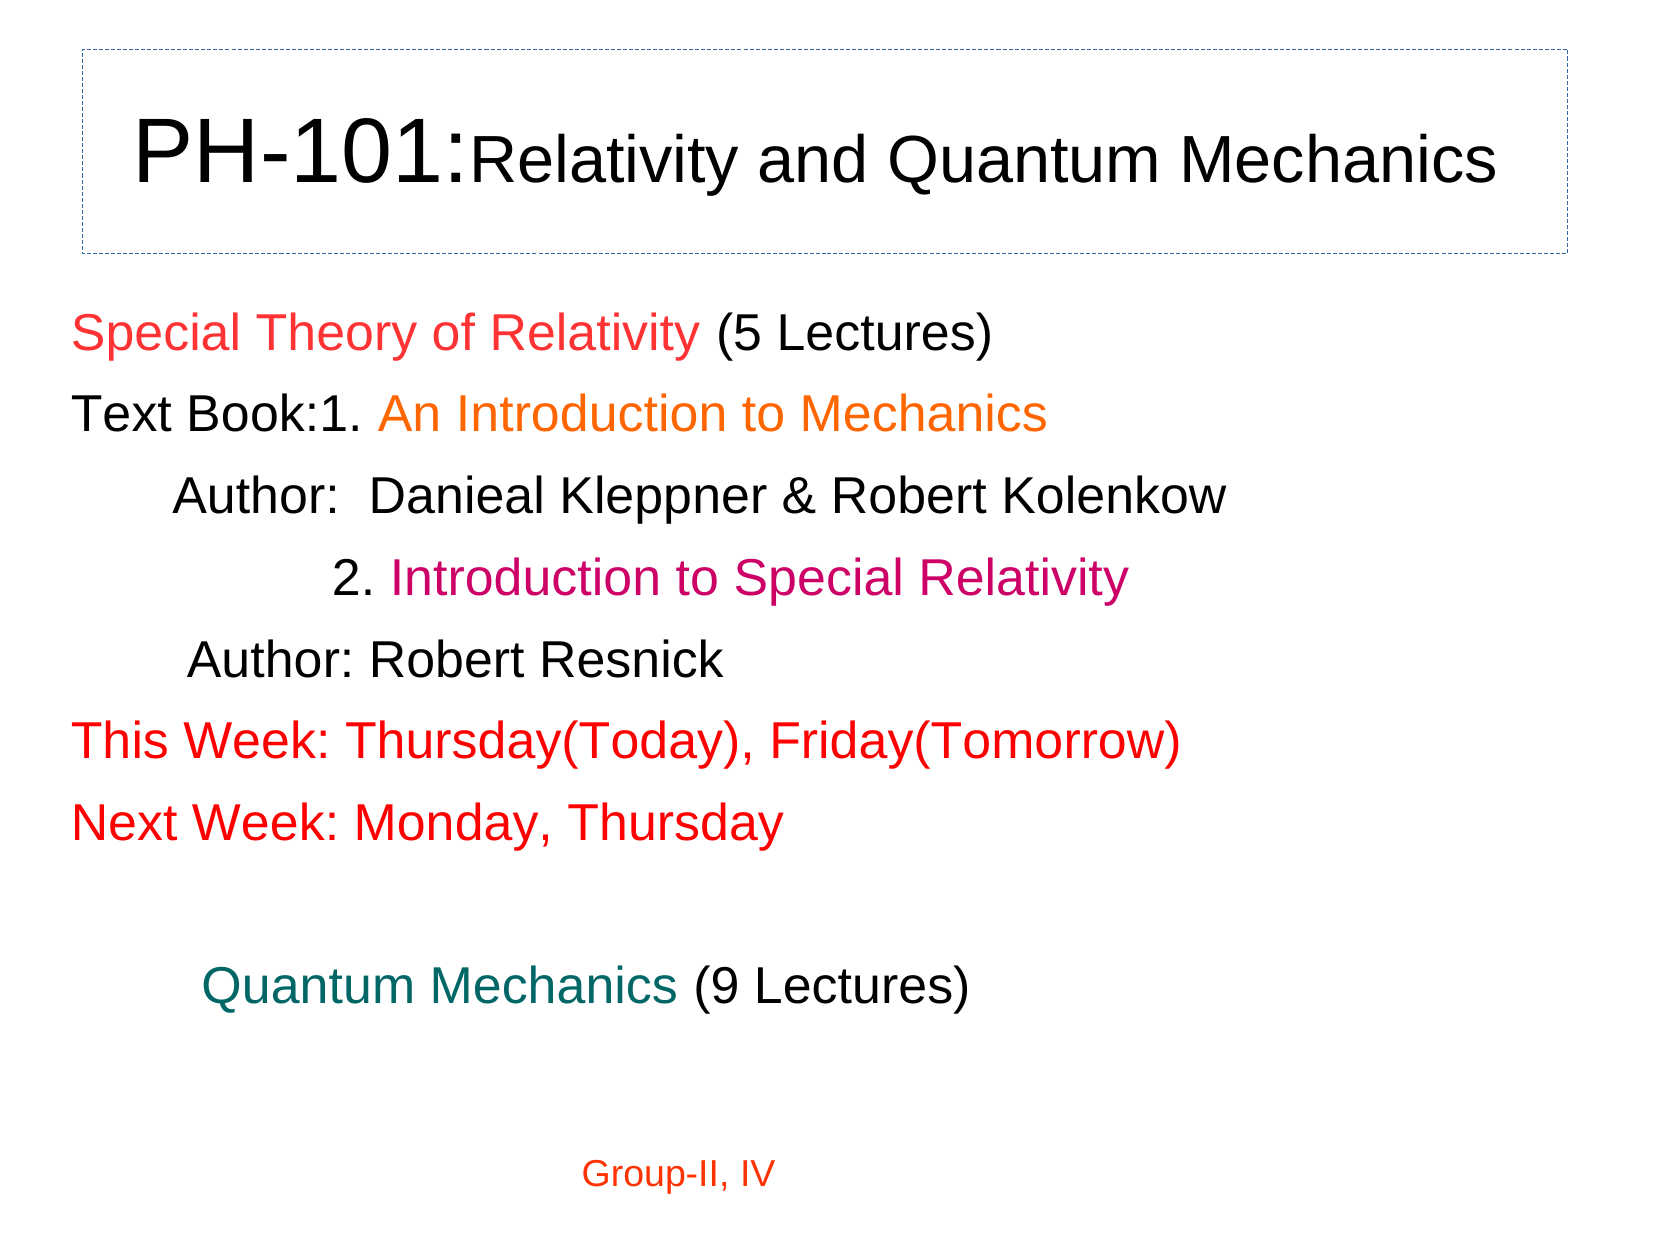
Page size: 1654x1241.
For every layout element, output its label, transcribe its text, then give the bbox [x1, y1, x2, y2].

list Special Theory of Relativity (5 Lectures) Text Book:1. An Introduction to Mechanics Author: Danieal Kleppner & Robert Kolenkow 2. Introduction to Special Relativity Author: Robert Resnick This Week: Thursday(Today), Friday(Tomorrow) Next Week: Monday, Thursday Quantum Mechanics (9 Lectures) [70, 299, 1557, 1016]
text_box Group-II, IV [566, 1145, 791, 1206]
title PH-101:Relativity and Quantum Mechanics [82, 49, 1568, 254]
